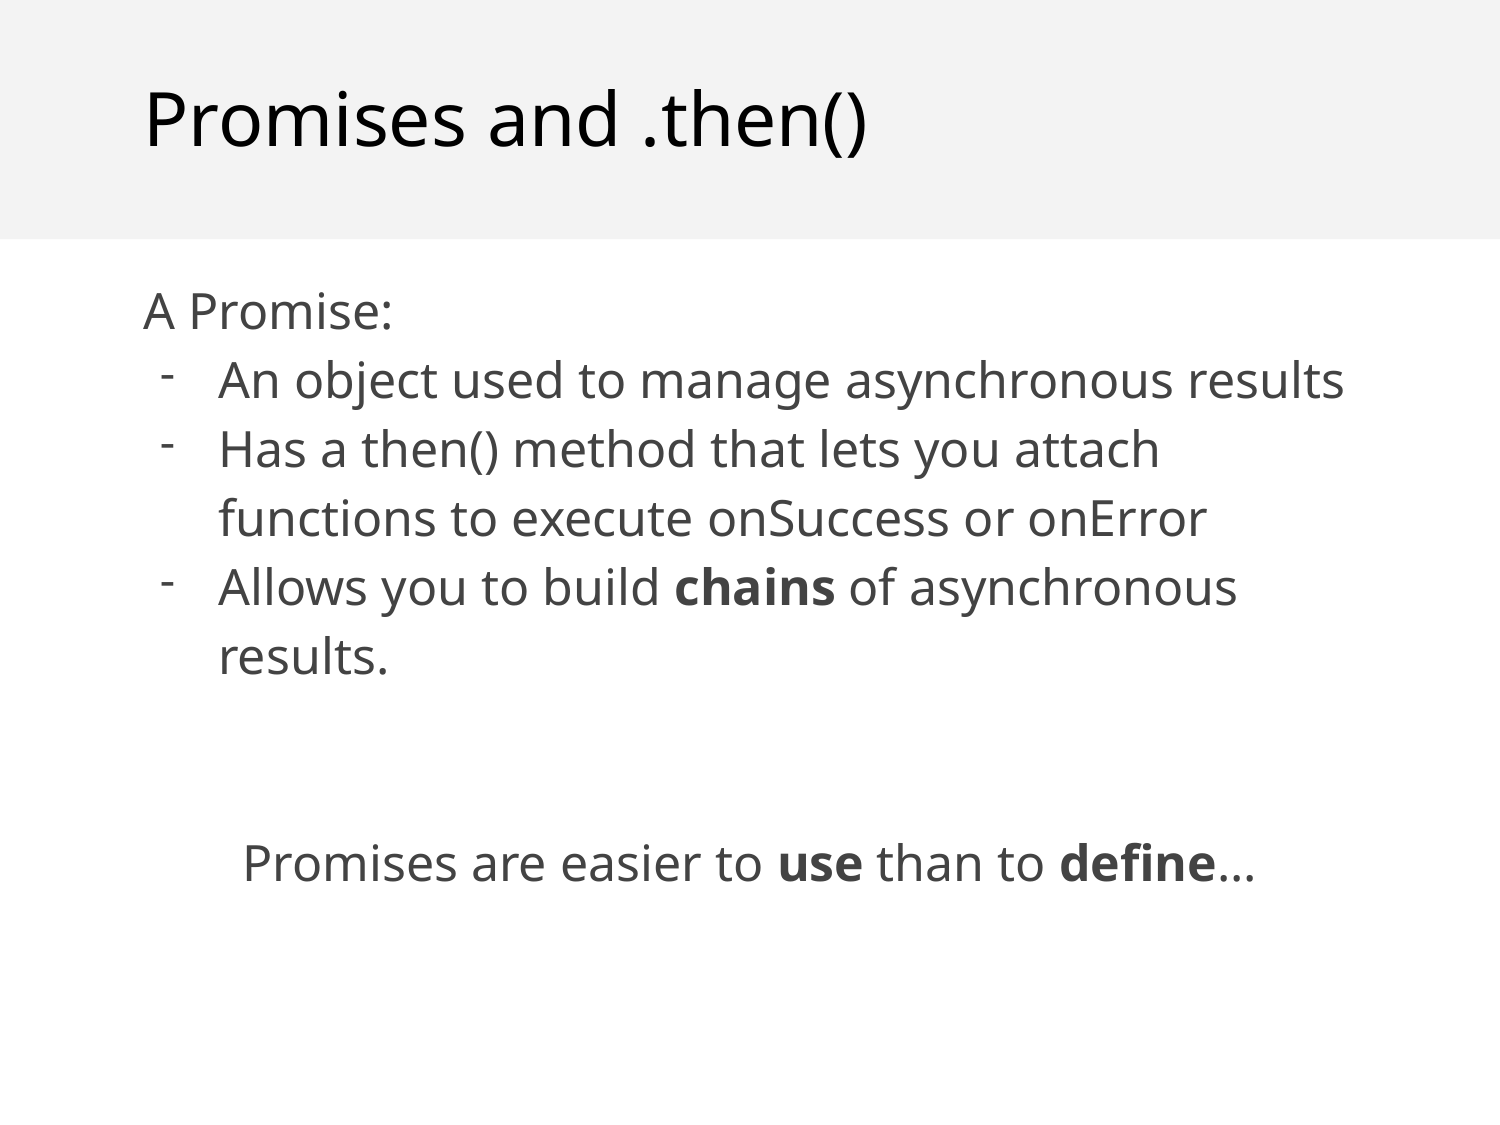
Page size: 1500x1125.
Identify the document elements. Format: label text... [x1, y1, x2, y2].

list A Promise: An object used to manage asynchronous results Has a then() method that lets you attach functions to execute onSuccess or onError Allows you to build chains of asynchronous results. Promises are easier to use than to define... [128, 255, 1372, 1004]
title Promises and .then() [128, 56, 1372, 183]
